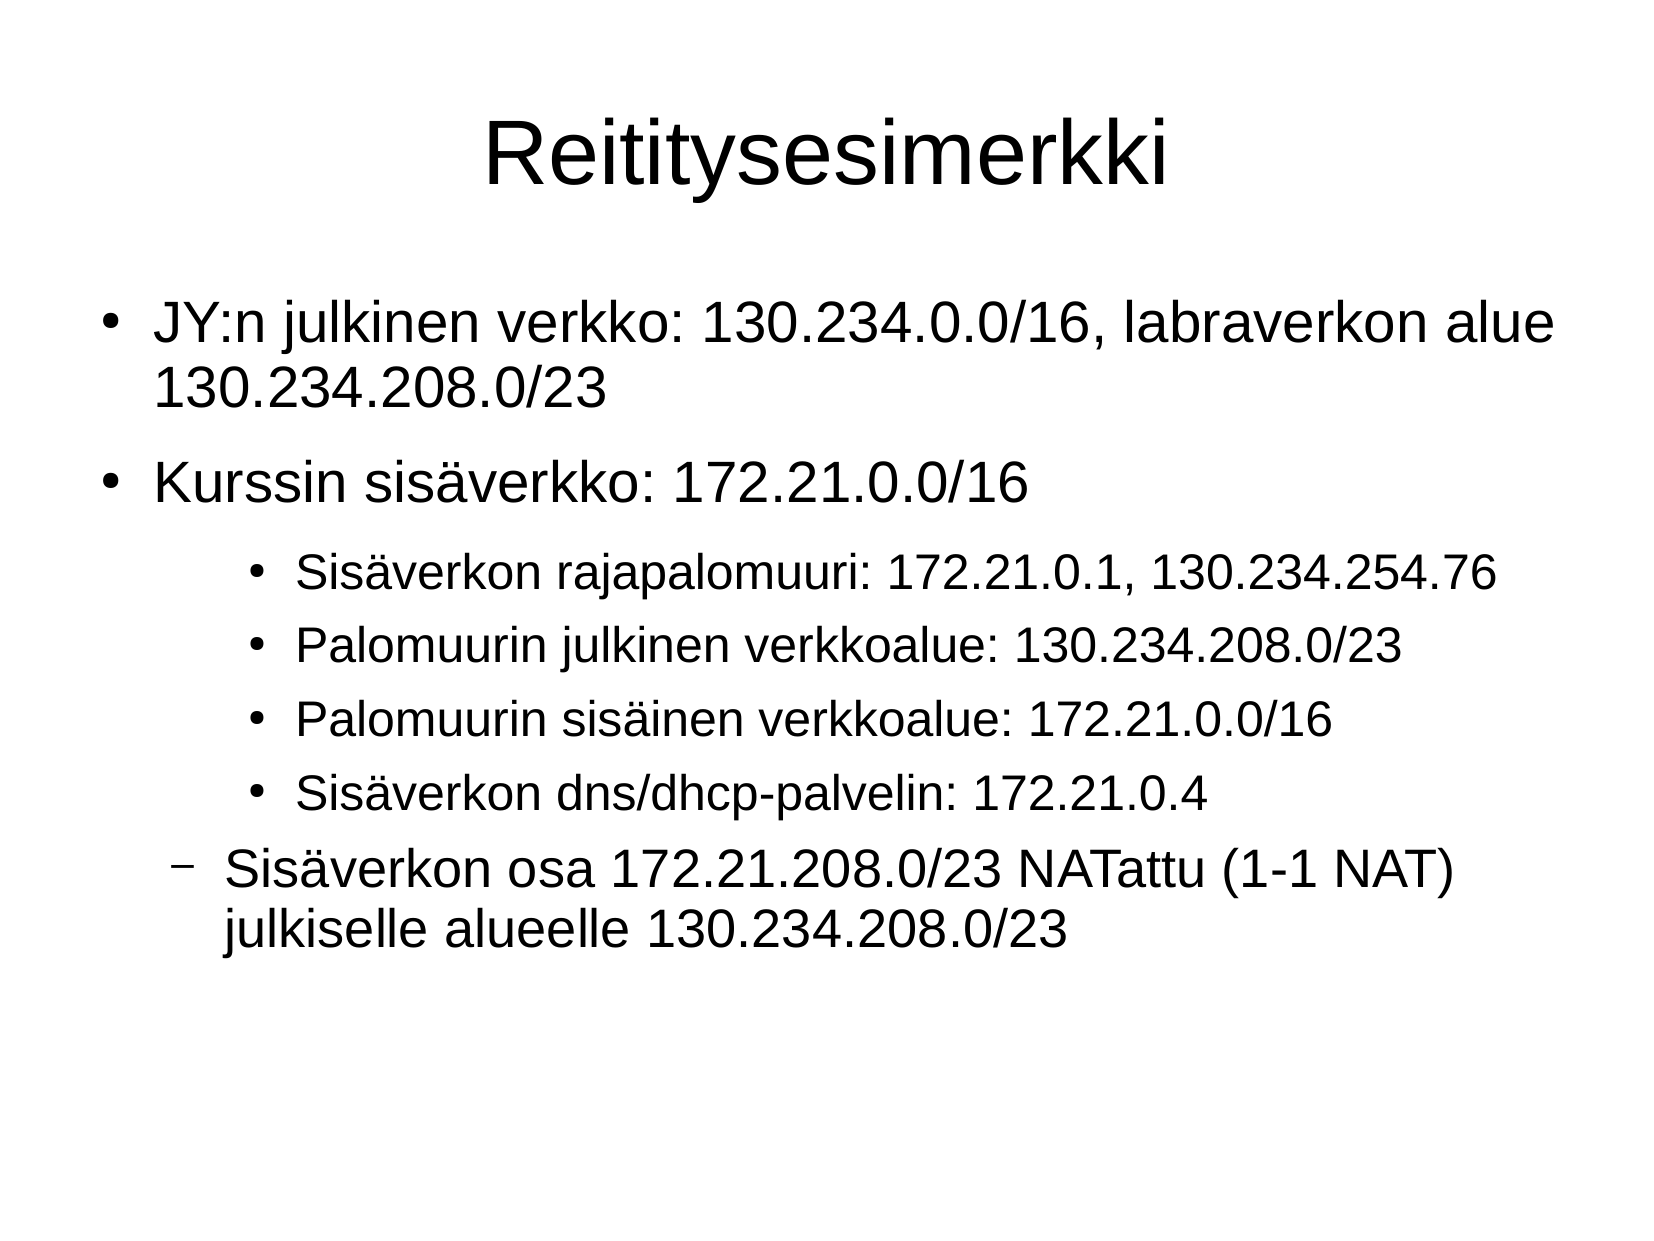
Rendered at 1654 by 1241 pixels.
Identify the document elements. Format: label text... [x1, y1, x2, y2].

title Reititysesimerkki [82, 49, 1571, 257]
list JY:n julkinen verkko: 130.234.0.0/16, labraverkon alue 130.234.208.0/23 Kurssin sisäverkko: 172.21.0.0/16 Sisäverkon rajapalomuuri: 172.21.0.1, 130.234.254.76 Palomuurin julkinen verkkoalue: 130.234.208.0/23 Palomuurin sisäinen verkkoalue: 172.21.0.0/16 Sisäverkon dns/dhcp-palvelin: 172.21.0.4 Sisäverkon osa 172.21.208.0/23 NATattu (1-1 NAT) julkiselle alueelle 130.234.208.0/23 [82, 290, 1571, 1010]
